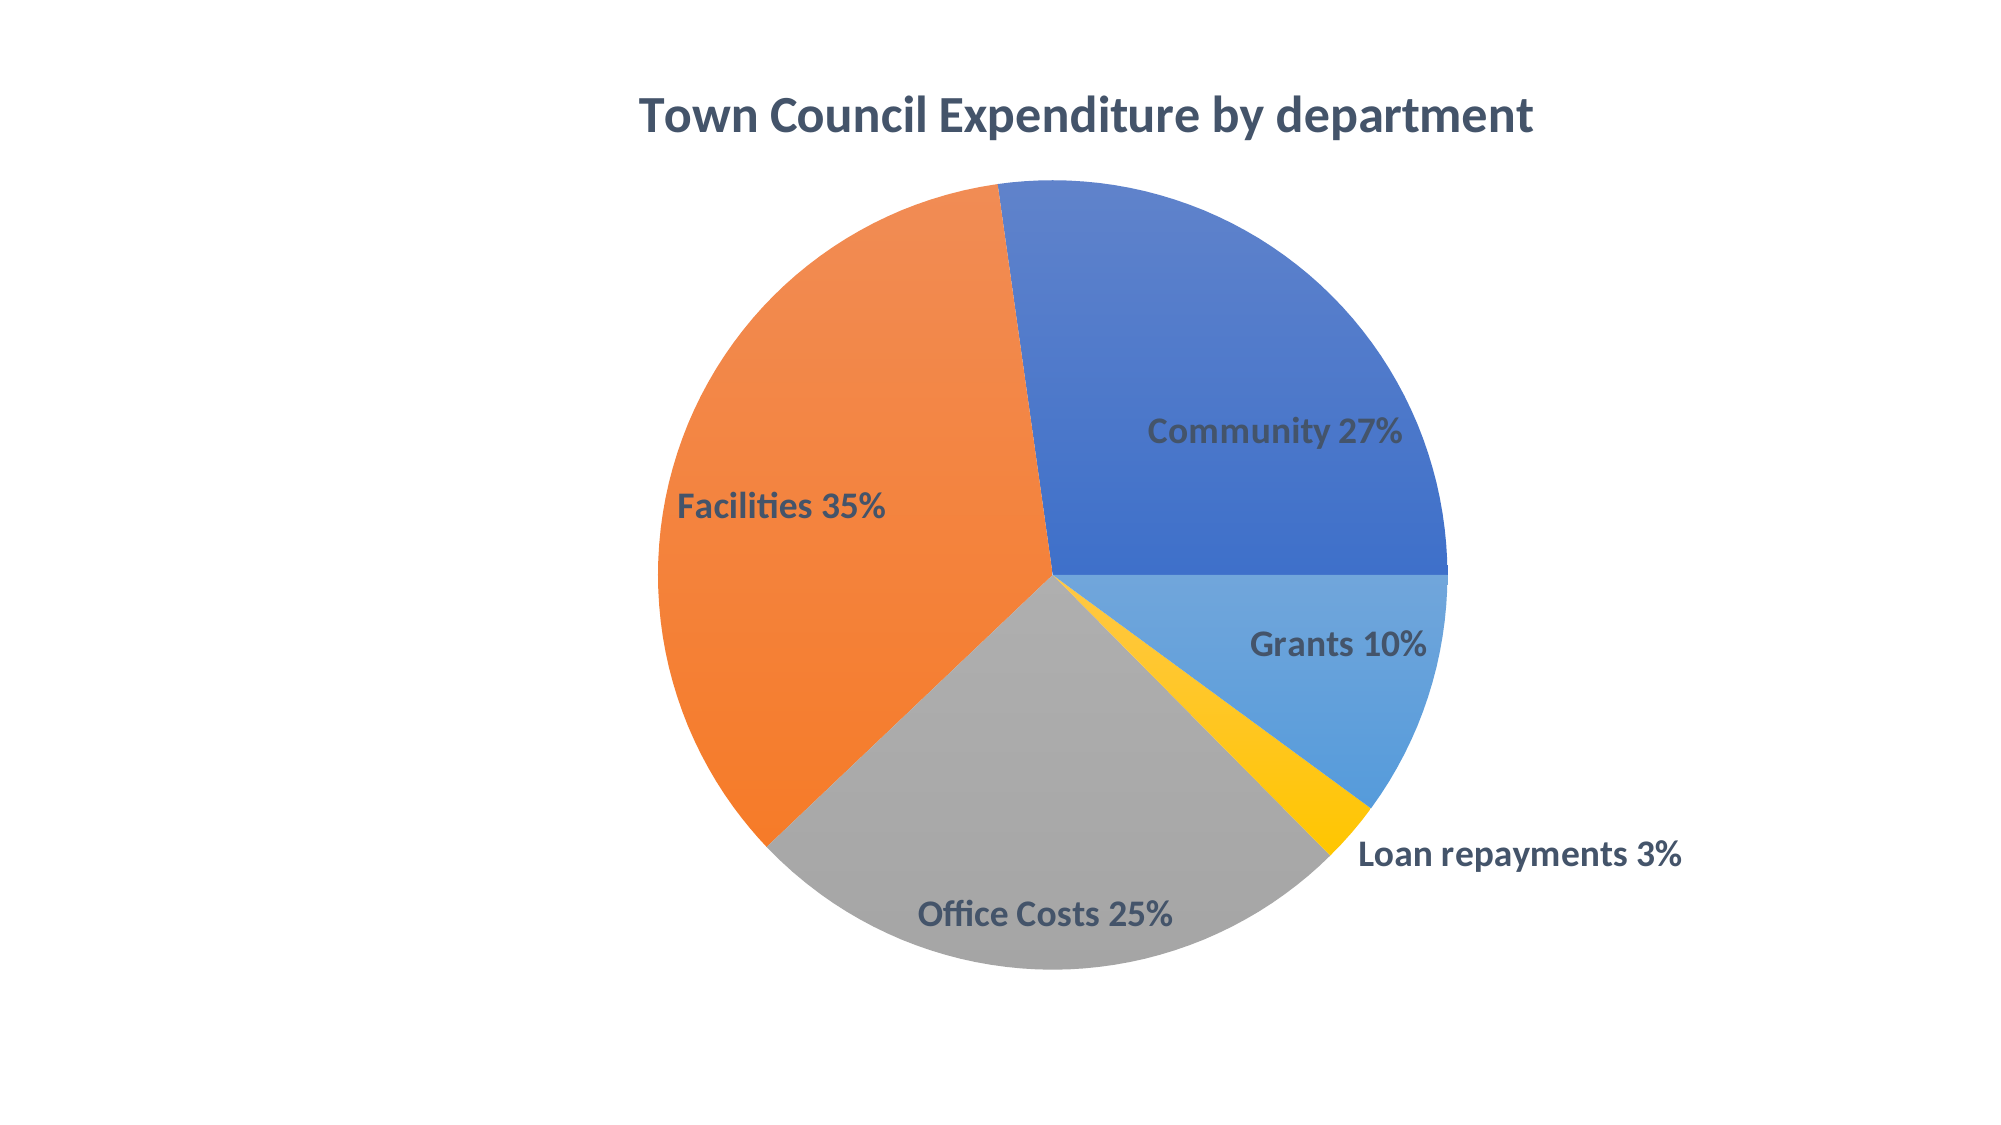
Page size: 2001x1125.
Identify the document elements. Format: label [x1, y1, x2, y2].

chart [344, 50, 1840, 1036]
